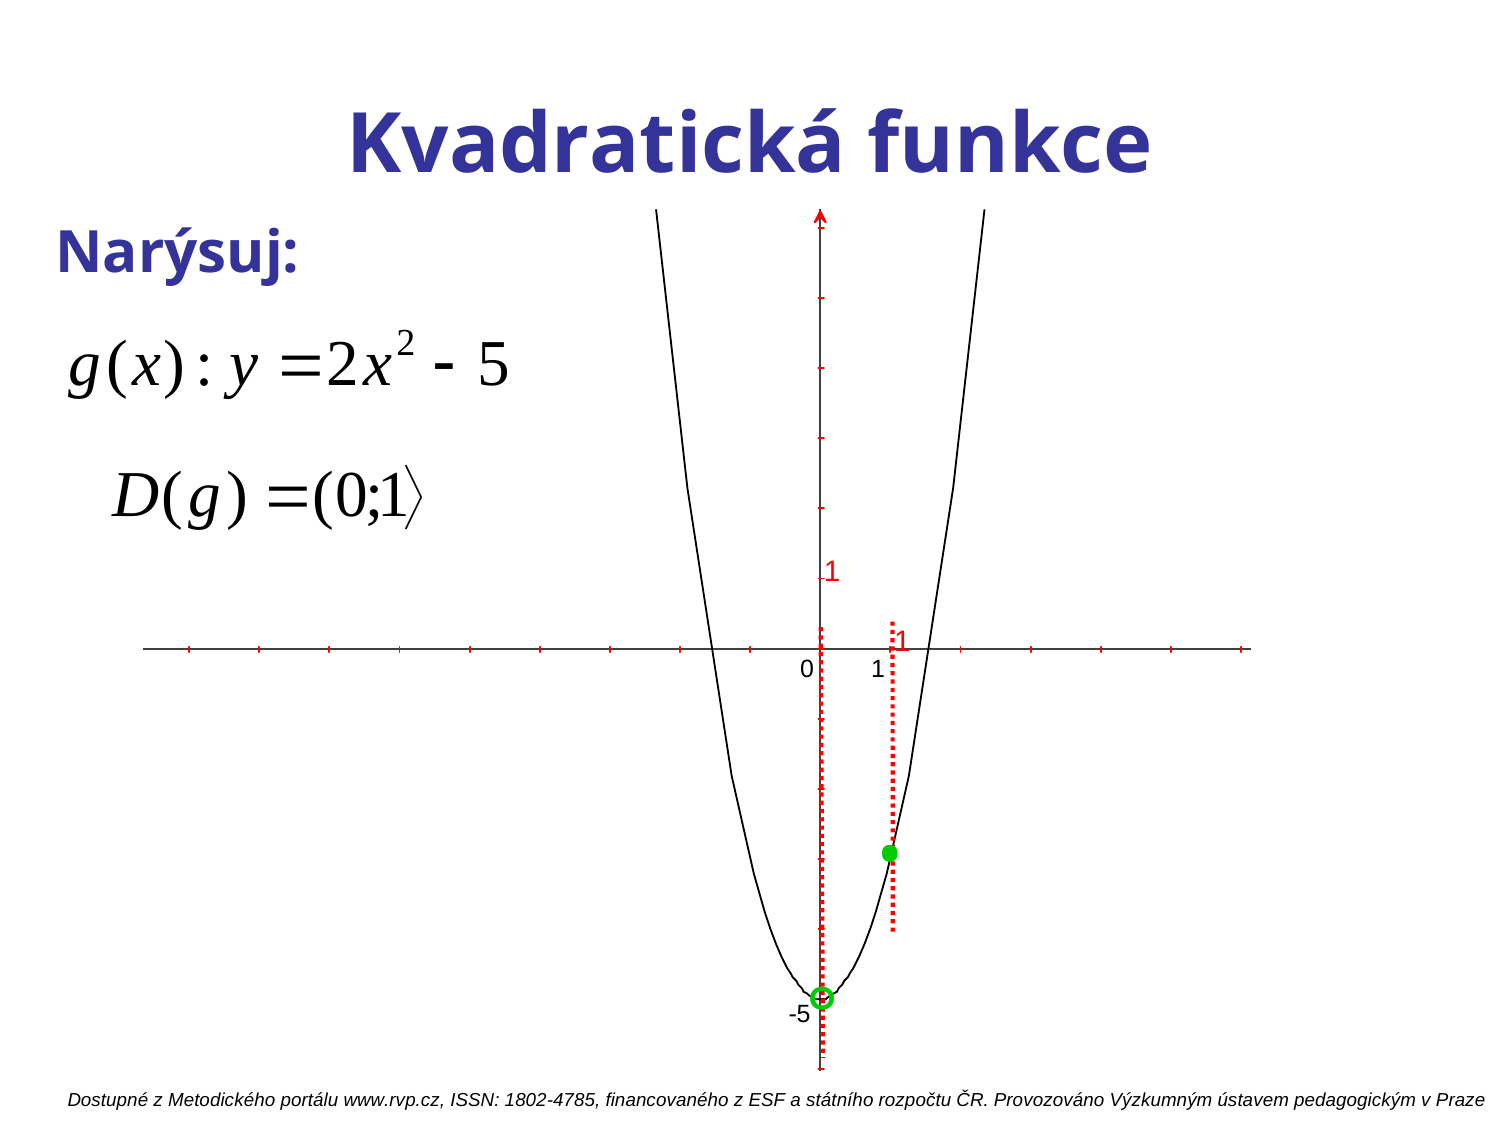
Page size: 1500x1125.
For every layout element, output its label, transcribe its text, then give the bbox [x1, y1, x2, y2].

text_box 1 [856, 645, 892, 691]
text_box Narýsuj: [41, 196, 1311, 303]
chart [101, 456, 439, 544]
text_box ° [791, 959, 993, 1065]
chart [55, 314, 142, 413]
picture [142, 209, 1251, 1071]
text_box . [858, 728, 1060, 894]
text_box Kvadratická funkce [75, 45, 1426, 233]
text_box Dostupné z Metodického portálu www.rvp.cz, ISSN: 1802-4785, financovaného z ESF a státního rozpočtu ČR. Provozováno Výzkumným ústavem pedagogickým v Praze [52, 1080, 1500, 1118]
text_box 0 [785, 645, 821, 691]
